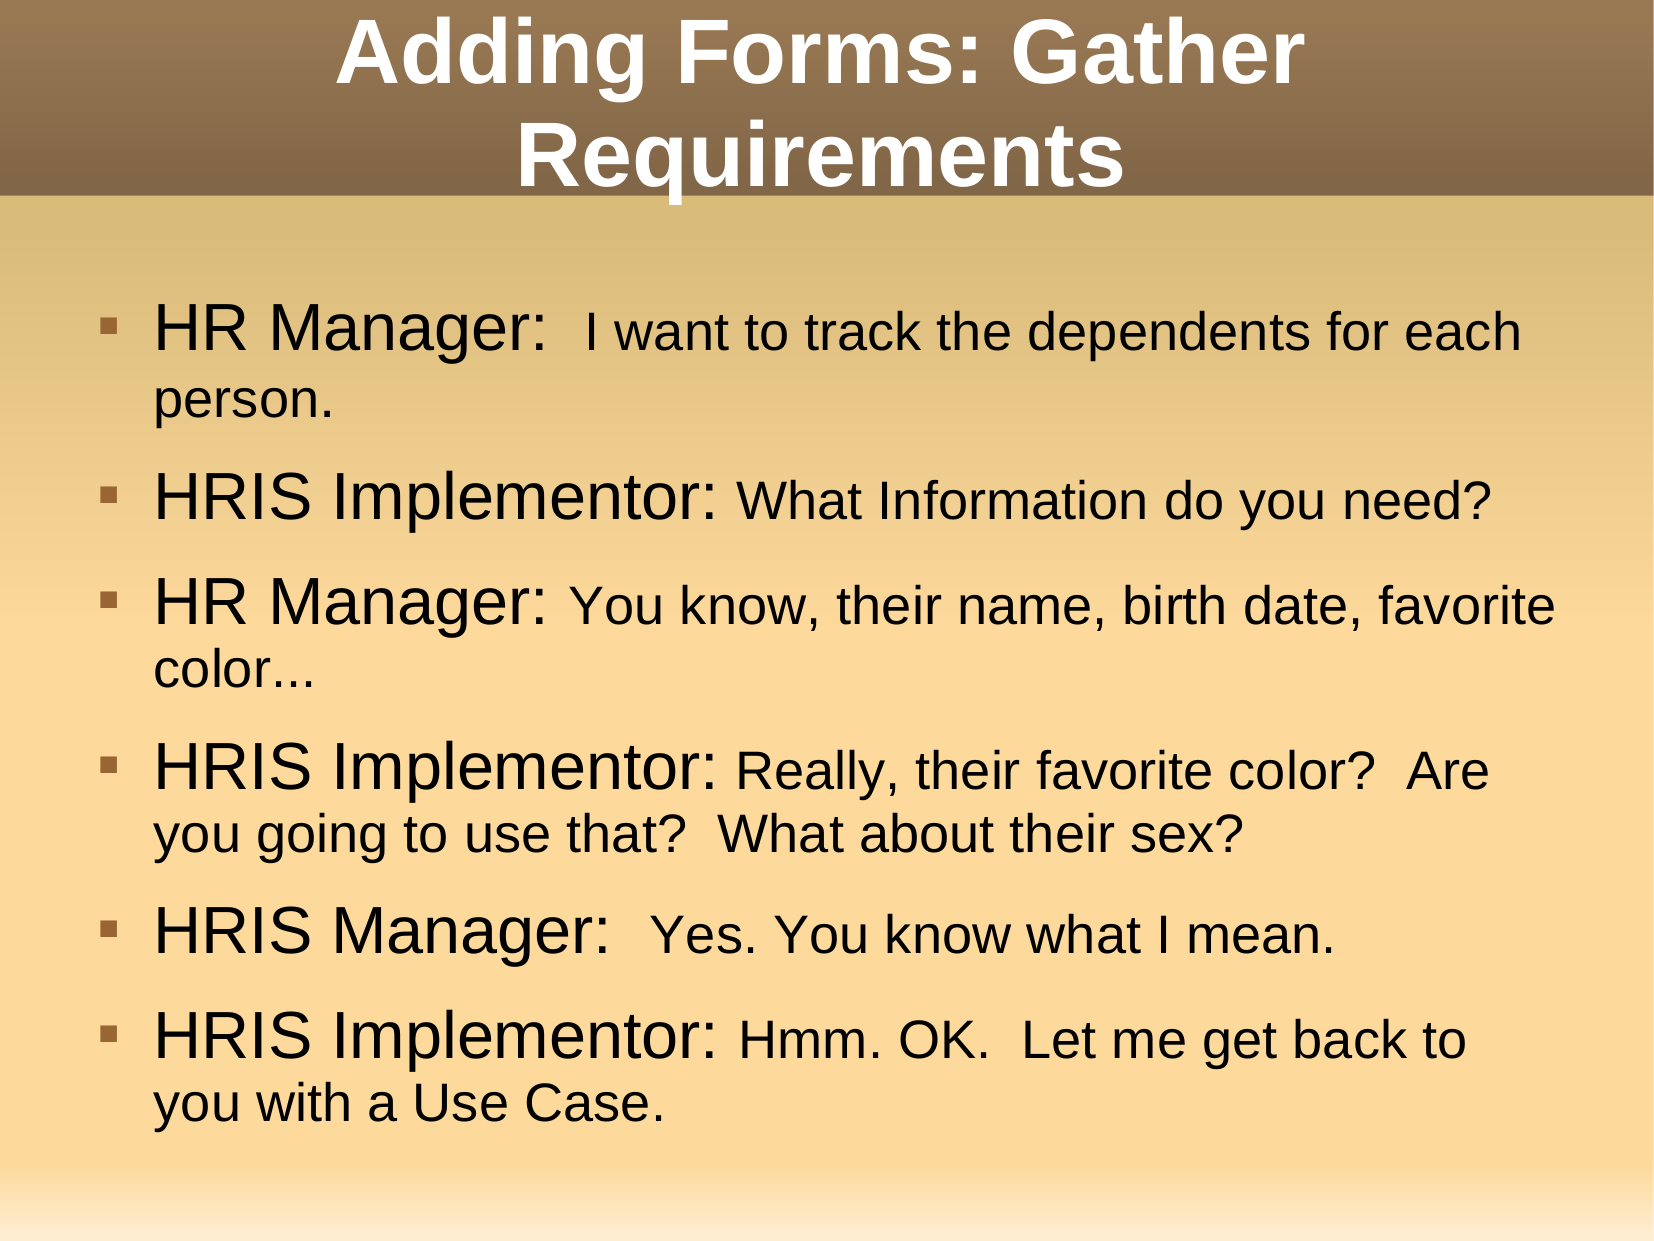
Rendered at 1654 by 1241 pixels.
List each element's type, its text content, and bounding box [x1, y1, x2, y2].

picture [0, 0, 1654, 1241]
title Adding Forms: Gather Requirements [76, 1, 1565, 207]
list HR Manager: I want to track the dependents for each person. HRIS Implementor: What Information do you need? HR Manager: You know, their name, birth date, favorite color... HRIS Implementor: Really, their favorite color? Are you going to use that? What about their sex? HRIS Manager: Yes. You know what I mean. HRIS Implementor: Hmm. OK. Let me get back to you with a Use Case. [82, 290, 1571, 1134]
